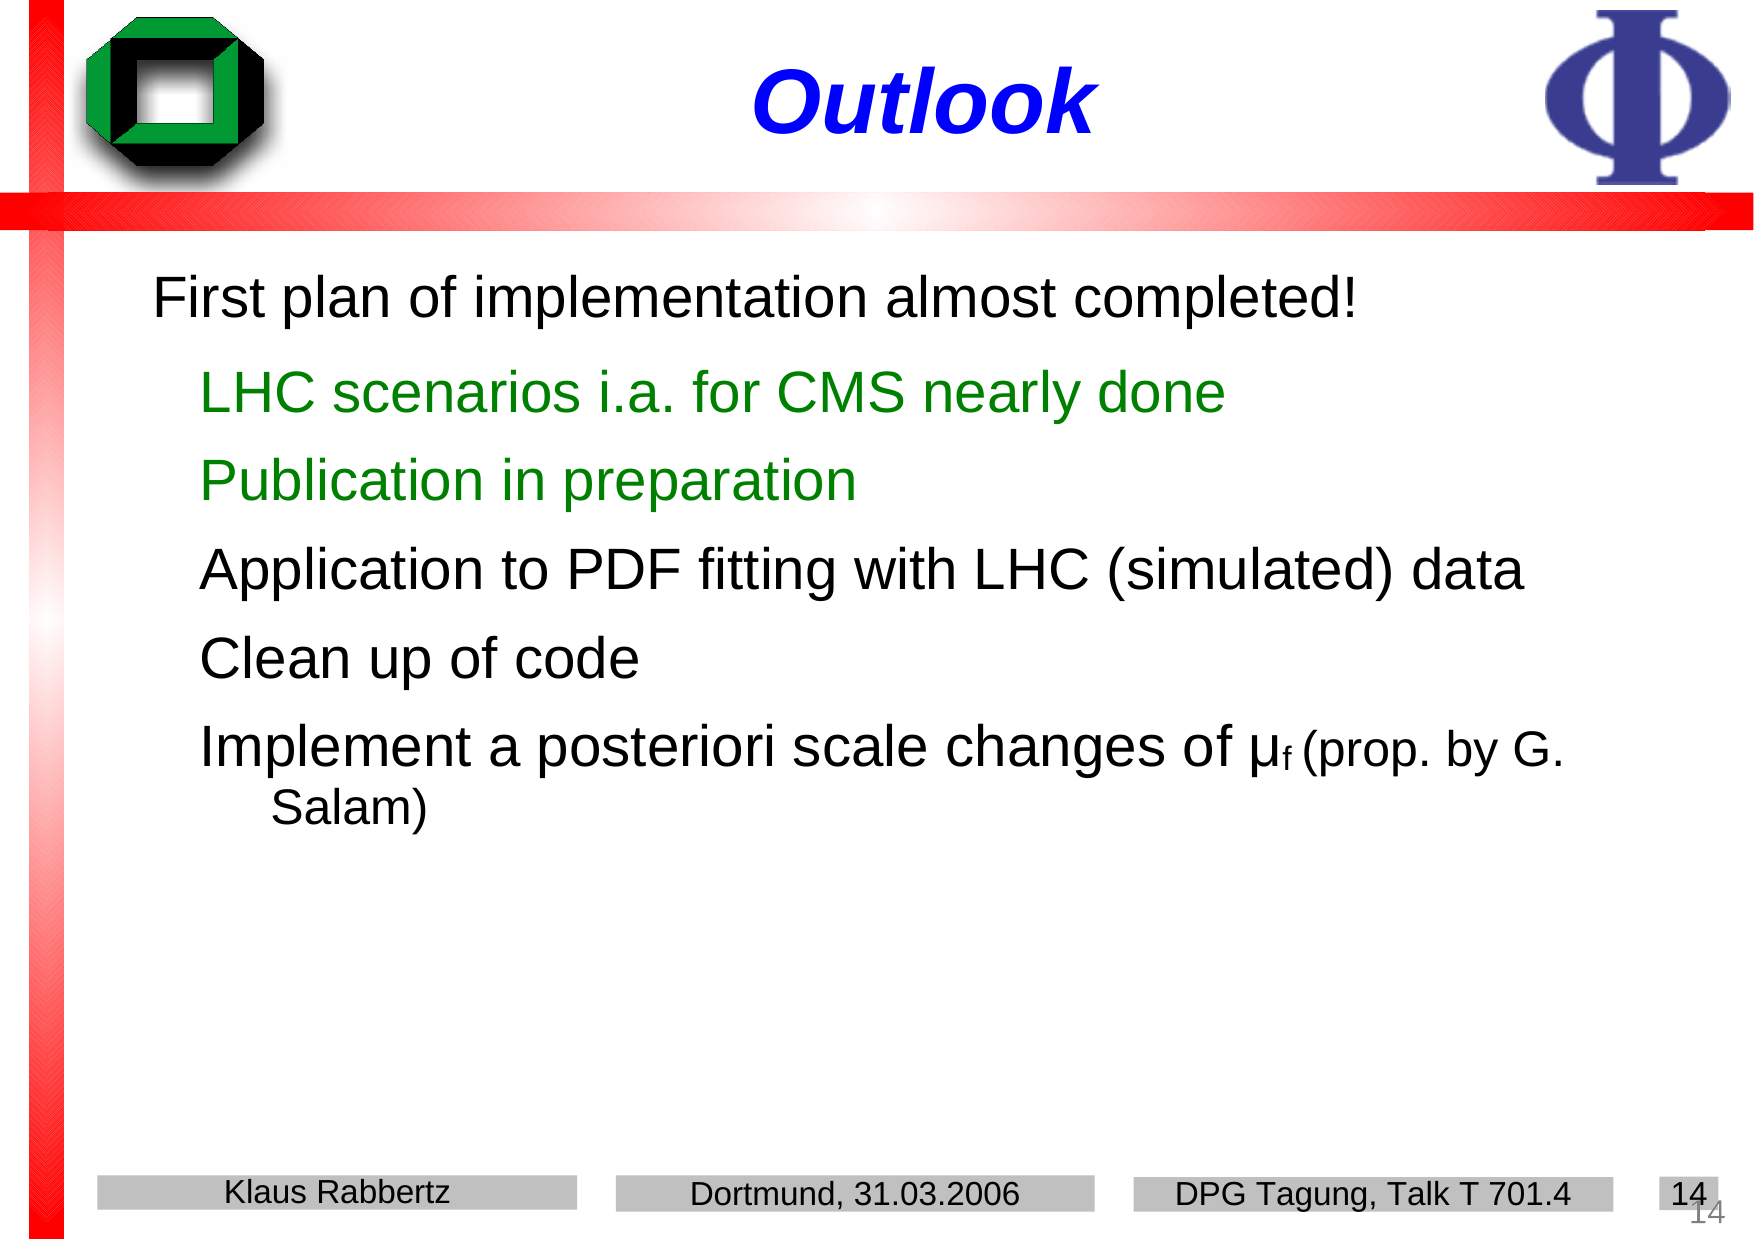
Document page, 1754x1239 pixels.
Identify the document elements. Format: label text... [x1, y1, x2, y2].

picture [64, 9, 299, 192]
list First plan of implementation almost completed! LHC scenarios i.a. for CMS nearly done Publication in preparation Application to PDF fitting with LHC (simulated) data Clean up of code Implement a posteriori scale changes of μf (prop. by G. Salam) [140, 264, 1638, 1118]
picture [1545, 10, 1731, 185]
title Outlook [282, 21, 1566, 183]
